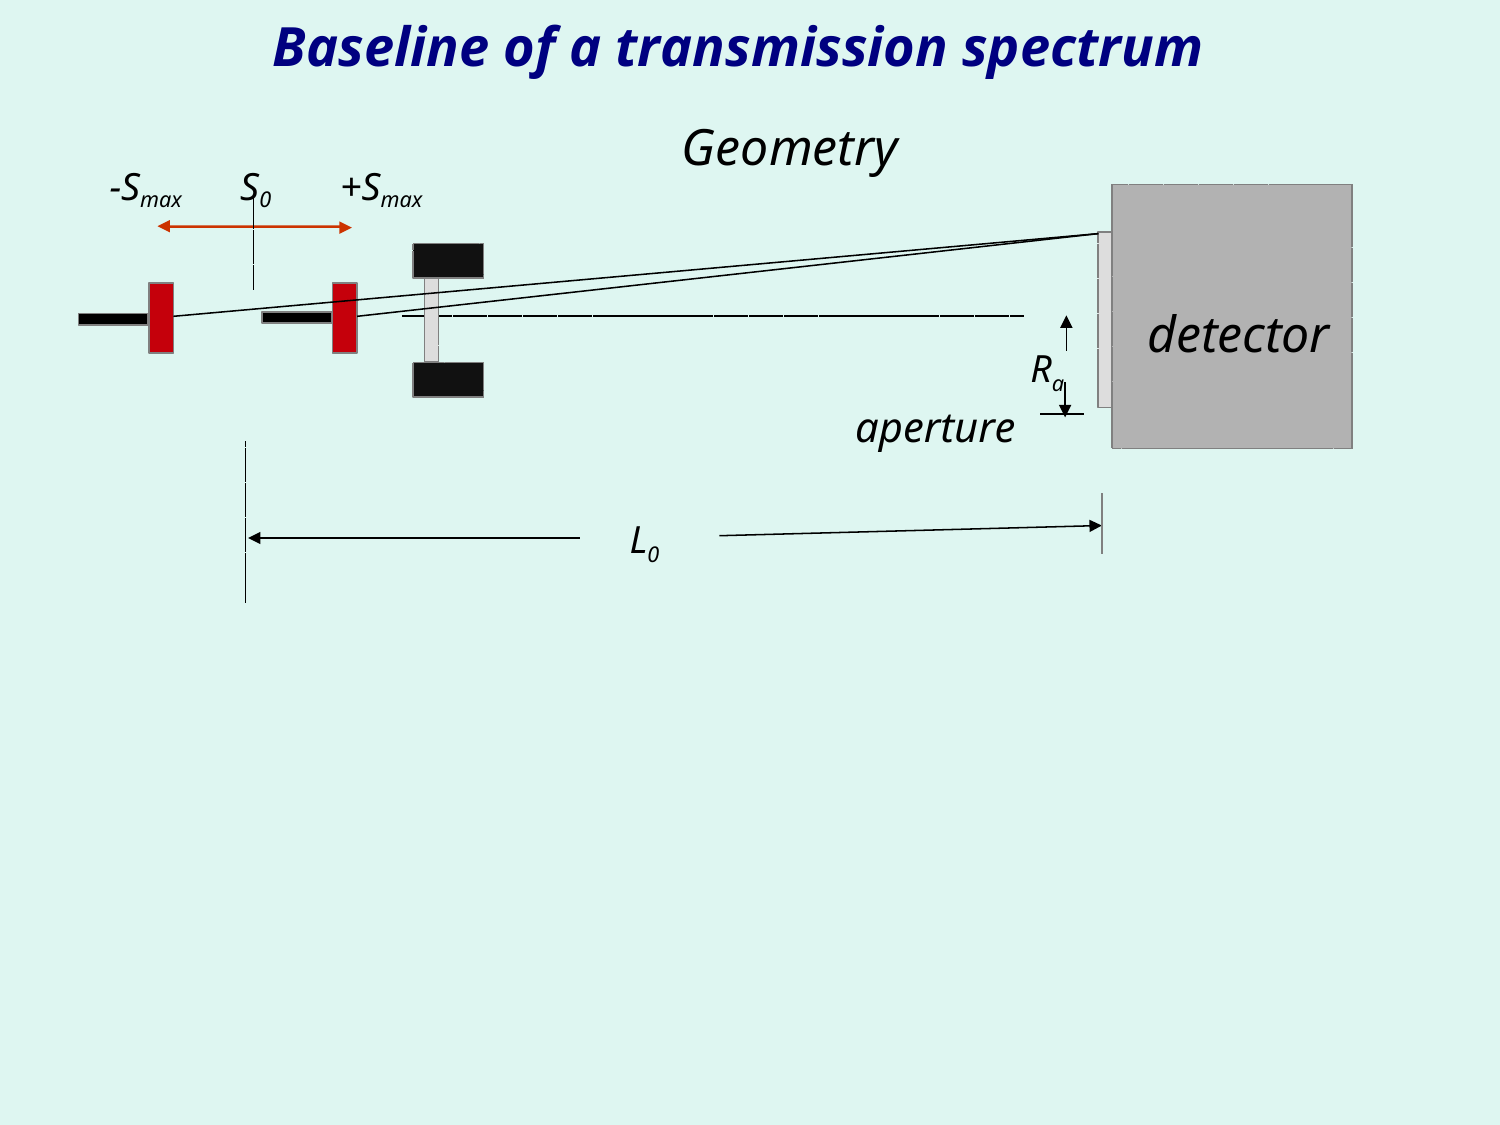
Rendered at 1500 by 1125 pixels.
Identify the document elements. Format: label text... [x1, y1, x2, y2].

text_box aperture [840, 393, 1021, 444]
text_box S0 [225, 155, 292, 207]
text_box Baseline of a transmission spectrum [23, 5, 1482, 109]
text_box [1097, 184, 1353, 449]
text_box Geometry [667, 109, 915, 183]
text_box [424, 294, 439, 307]
text_box [261, 301, 358, 353]
text_box Ra [1015, 337, 1090, 395]
text_box detector [1154, 328, 1168, 349]
text_box [413, 309, 484, 398]
text_box S0 [262, 193, 269, 206]
text_box detector [1132, 294, 1329, 353]
text_box L0 [614, 508, 685, 576]
text_box [413, 243, 484, 293]
text_box aperture [885, 422, 896, 439]
text_box [332, 283, 358, 301]
text_box -Smax [75, 155, 205, 207]
text_box +Smax [325, 155, 457, 207]
text_box [78, 283, 174, 353]
